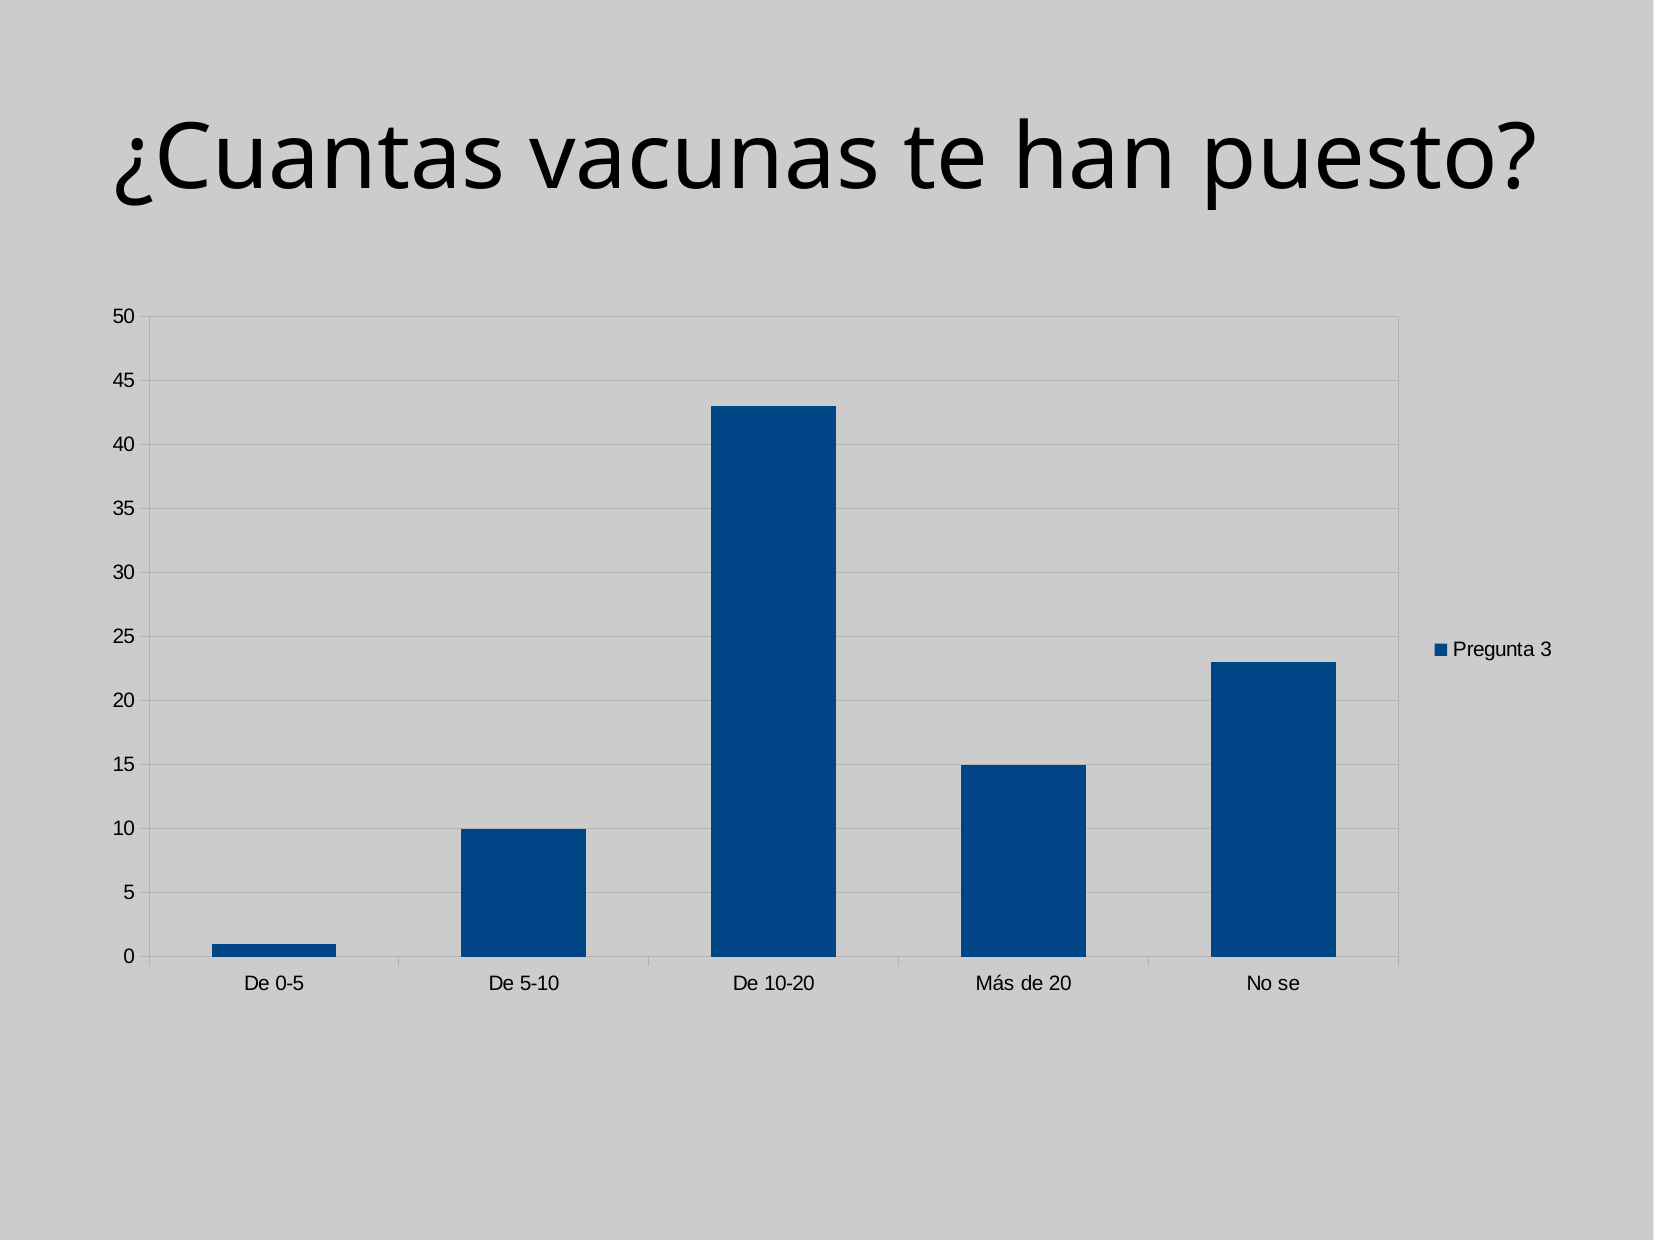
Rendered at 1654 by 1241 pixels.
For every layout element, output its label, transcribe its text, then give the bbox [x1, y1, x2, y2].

title ¿Cuantas vacunas te han puesto? [82, 49, 1571, 257]
chart [82, 290, 1571, 1010]
